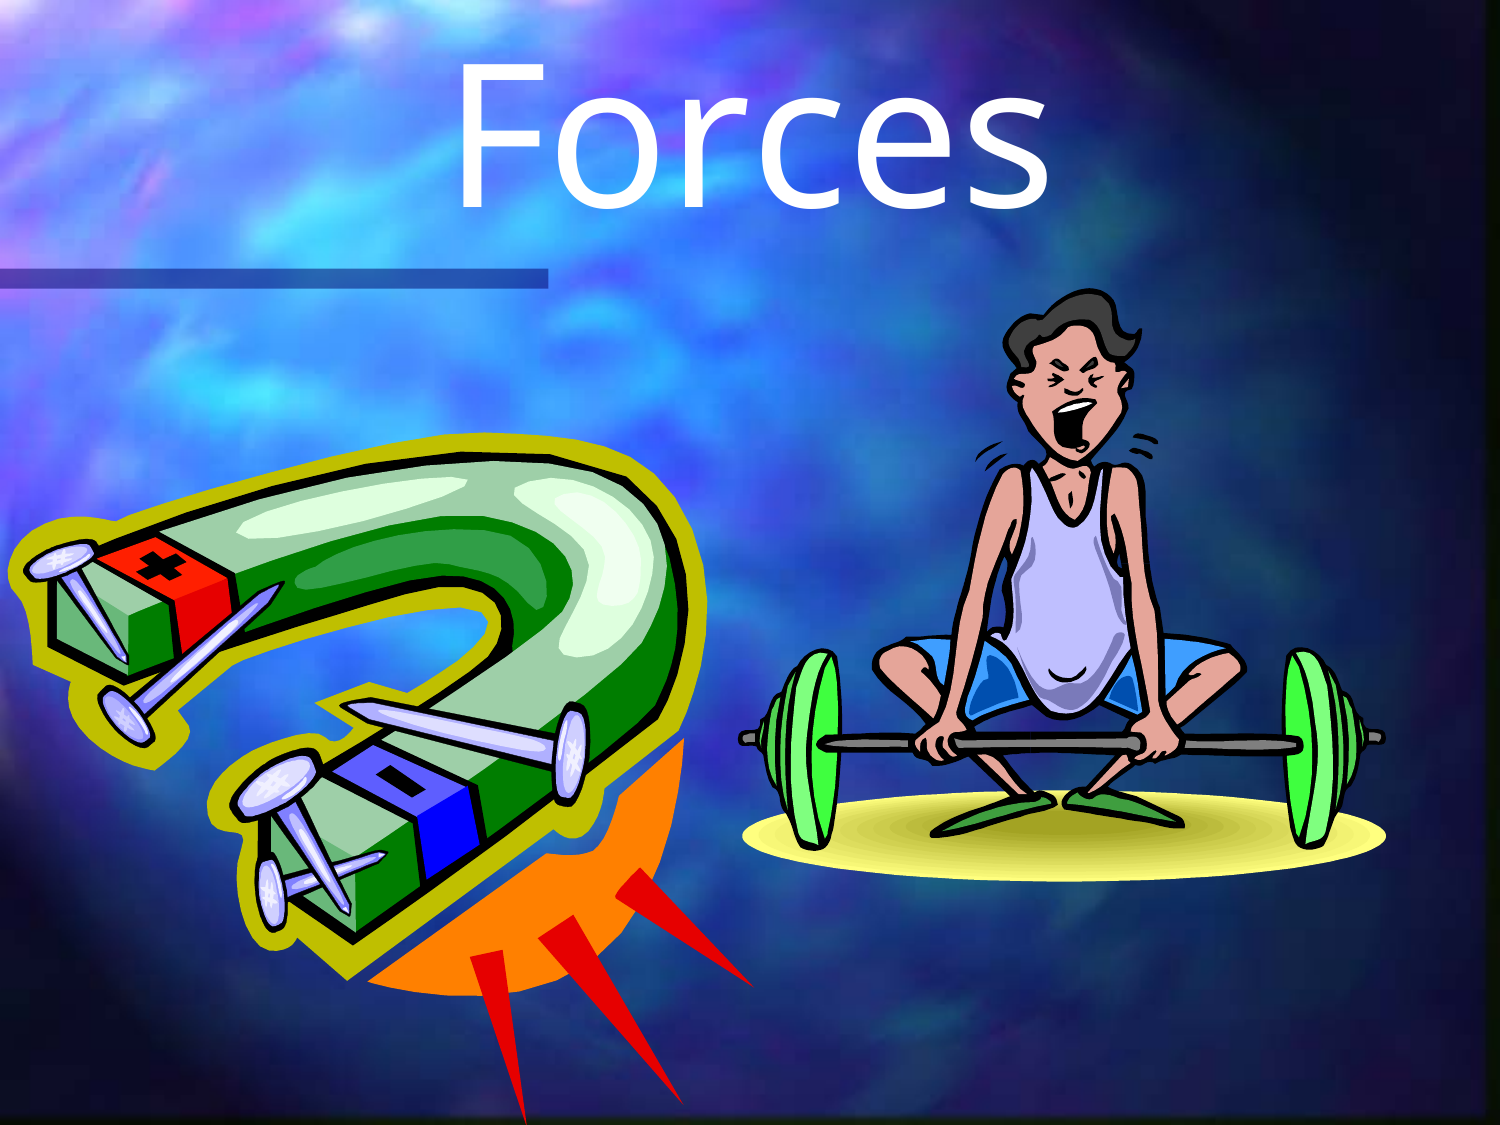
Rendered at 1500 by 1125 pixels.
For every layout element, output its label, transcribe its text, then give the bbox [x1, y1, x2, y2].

picture [0, 256, 1500, 1125]
text_box Forces [0, 0, 1500, 256]
